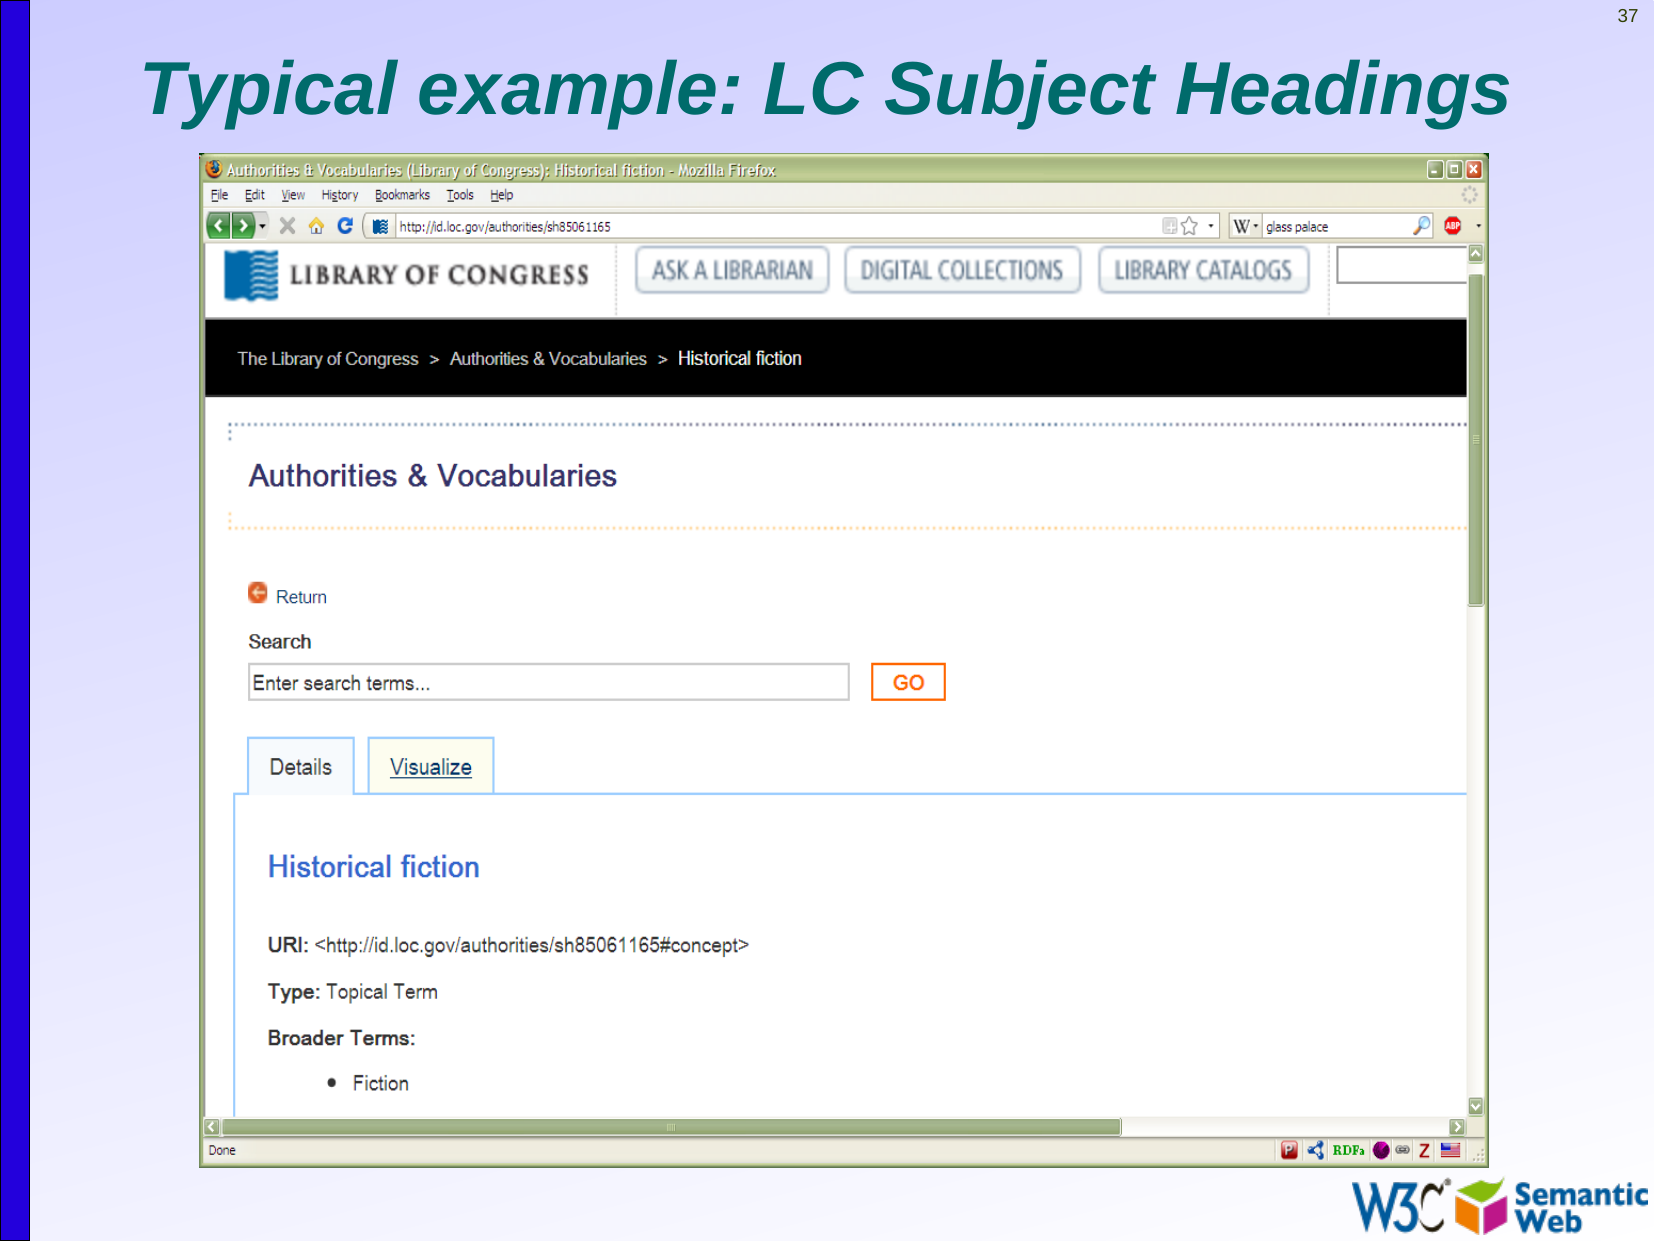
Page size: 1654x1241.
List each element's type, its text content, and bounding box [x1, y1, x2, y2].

picture [199, 153, 1489, 1169]
picture [1352, 1175, 1648, 1235]
title Typical example: LC Subject Headings [0, 20, 1654, 154]
